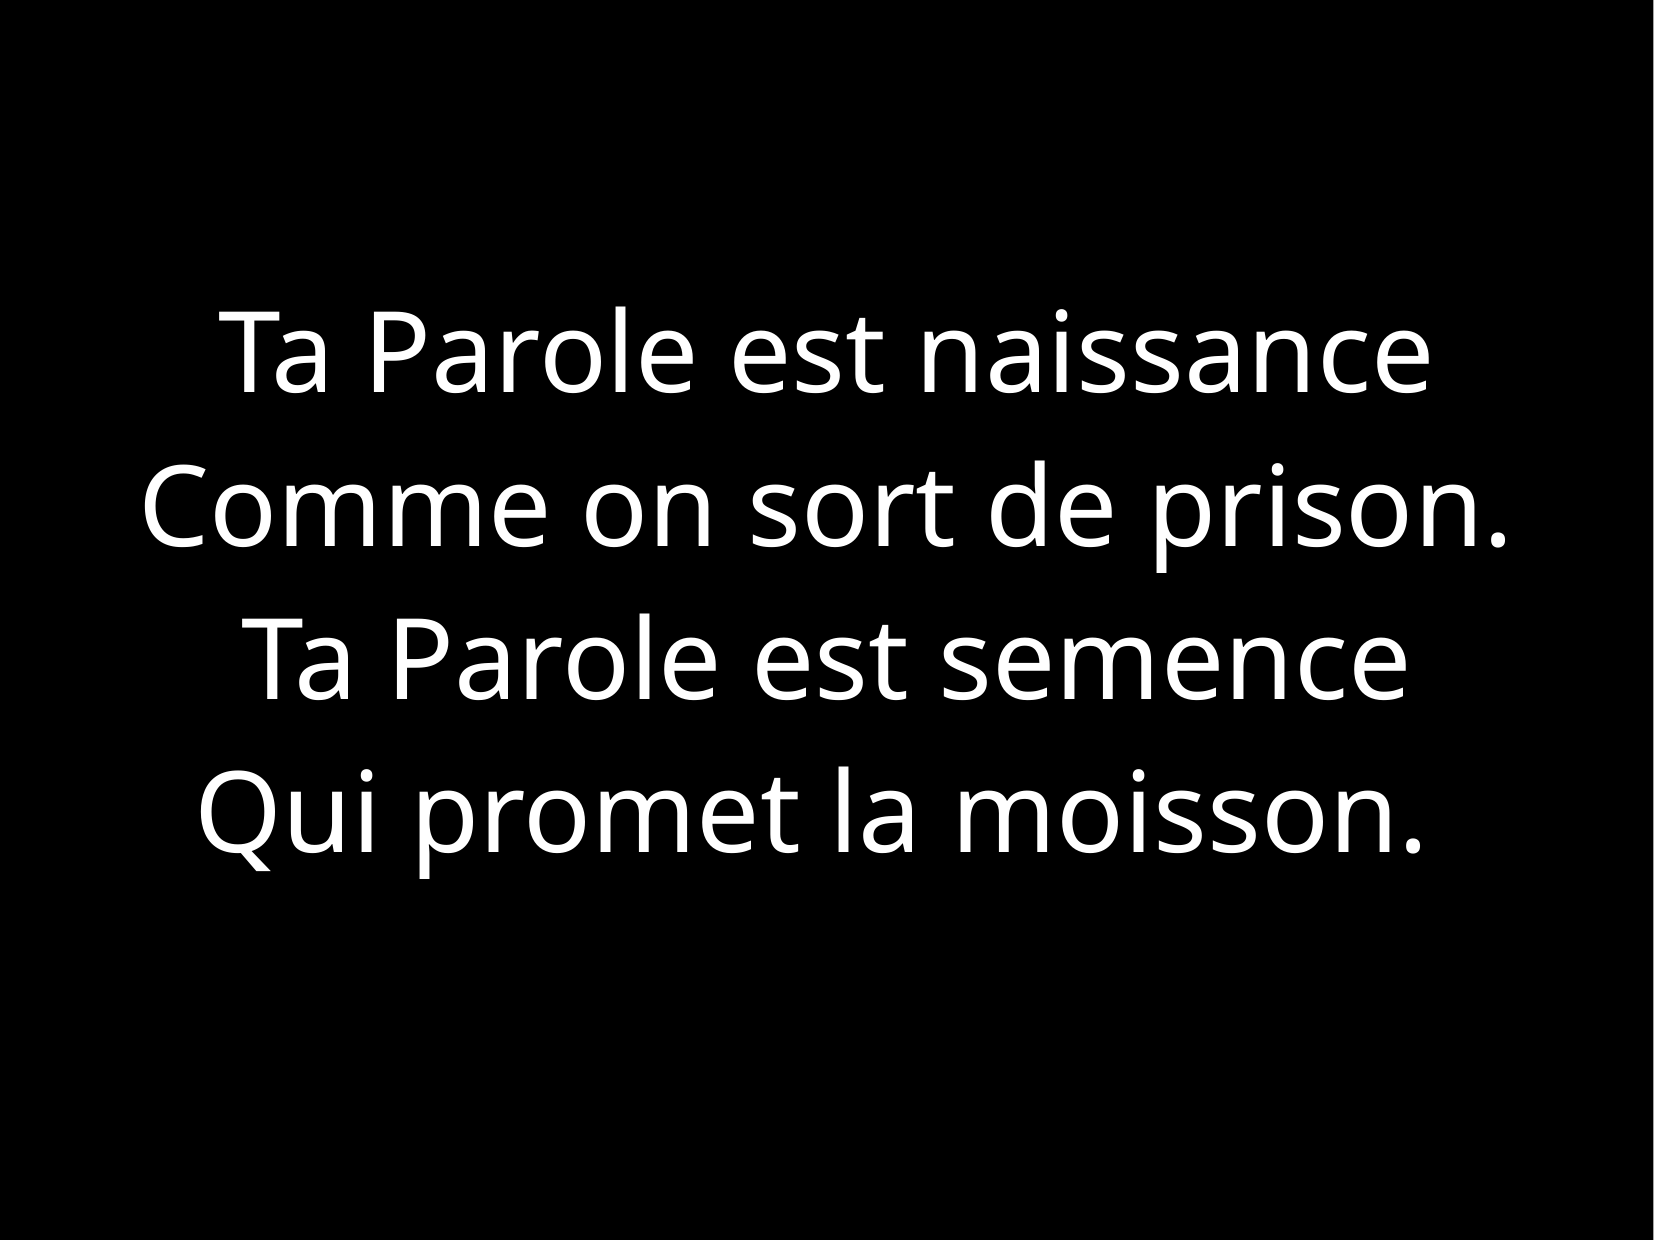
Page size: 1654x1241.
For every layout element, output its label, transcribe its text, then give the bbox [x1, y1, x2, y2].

subtitle Ta Parole est naissance Comme on sort de prison. Ta Parole est semence Qui promet la moisson. [35, 0, 1619, 1207]
